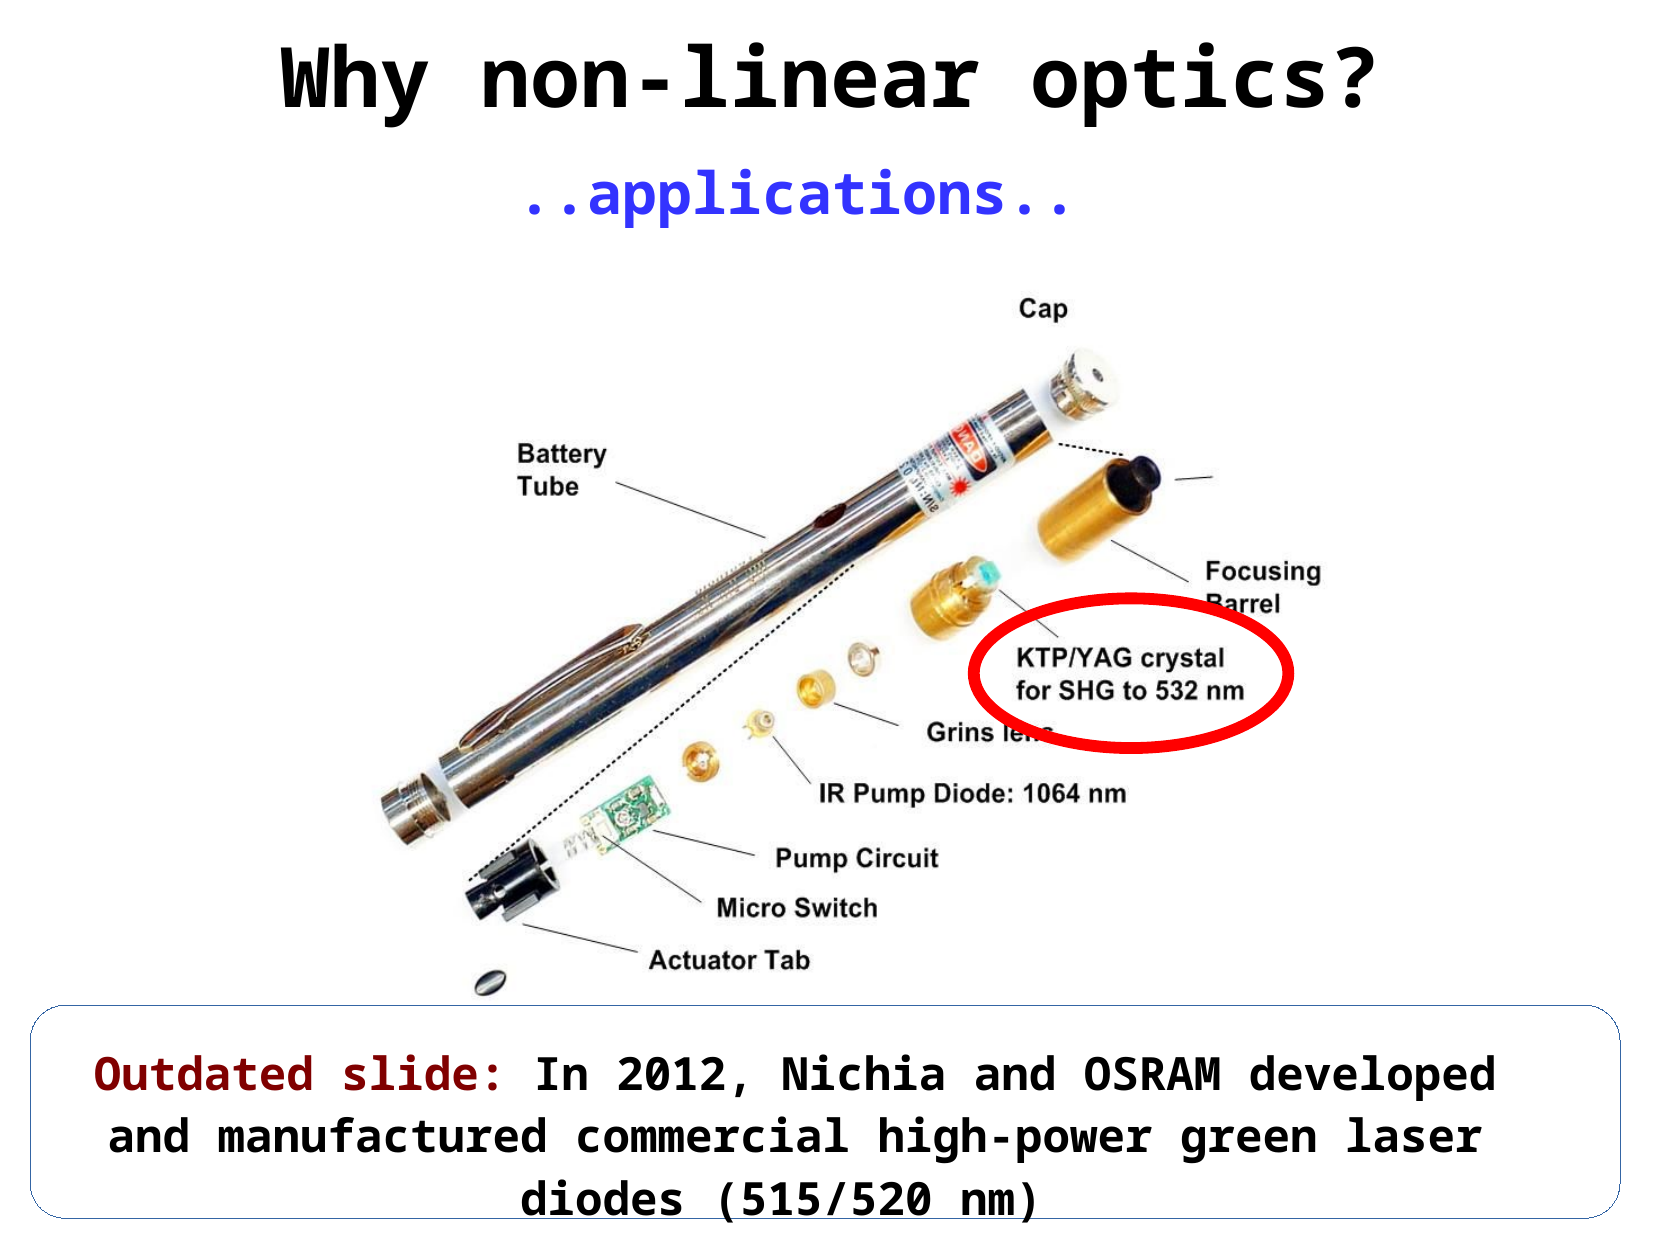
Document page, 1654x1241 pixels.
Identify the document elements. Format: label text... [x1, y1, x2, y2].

picture [300, 262, 1351, 1005]
text_box Outdated slide: In 2012, Nichia and OSRAM developed and manufactured commercial high-power green laser diodes (515/520 nm) [39, 1030, 1516, 1241]
title Why non-linear optics? [161, 27, 1465, 125]
text_box ..applications.. [480, 143, 1081, 241]
text_box [30, 1005, 1621, 1219]
